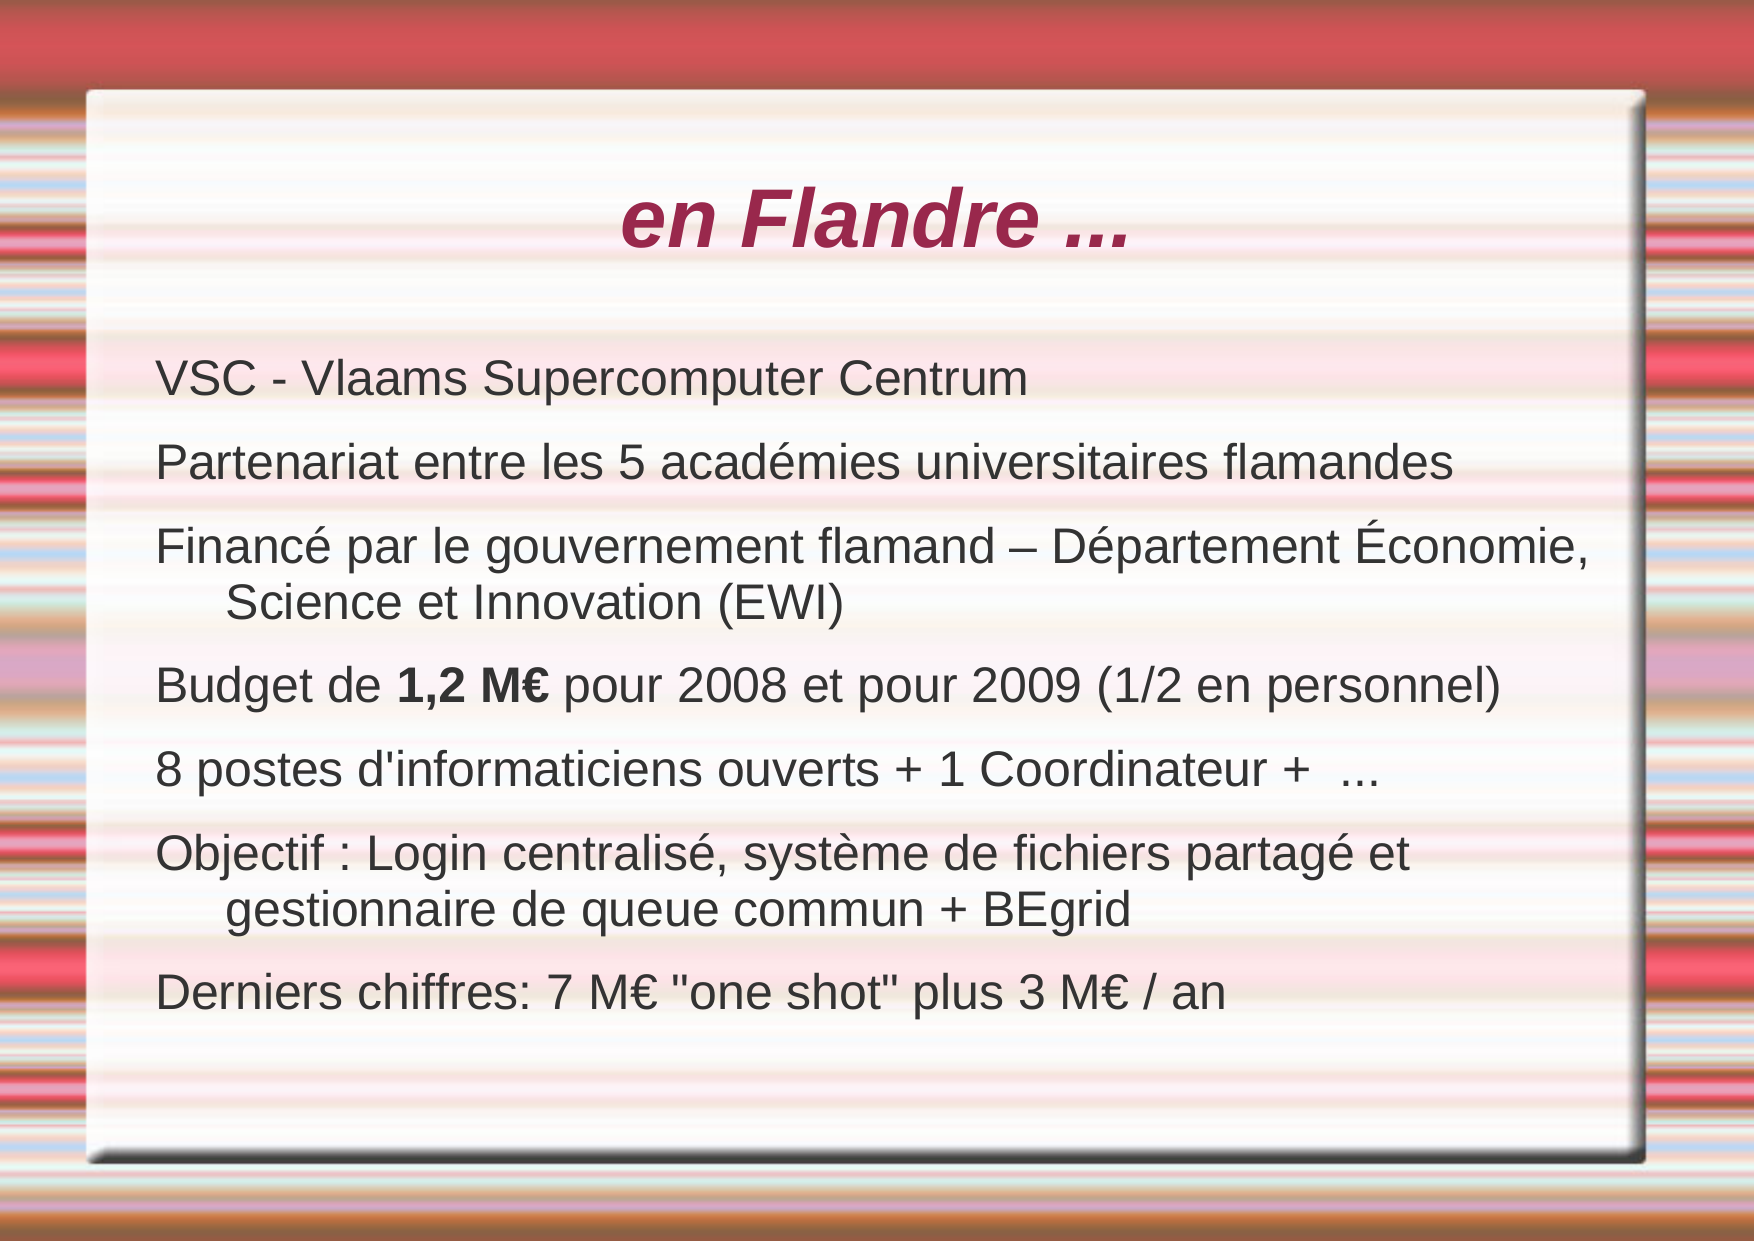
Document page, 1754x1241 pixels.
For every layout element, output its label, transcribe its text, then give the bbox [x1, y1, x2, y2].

list VSC - Vlaams Supercomputer Centrum Partenariat entre les 5 académies universitaires flamandes Financé par le gouvernement flamand – Département Économie, Science et Innovation (EWI) Budget de 1,2 M€ pour 2008 et pour 2009 (1/2 en personnel) 8 postes d'informaticiens ouverts + 1 Coordinateur + ... Objectif : Login centralisé, système de fichiers partagé et gestionnaire de queue commun + BEgrid Derniers chiffres: 7 M€ "one shot" plus 3 M€ / an [143, 350, 1608, 1133]
picture [0, 0, 1754, 1241]
title en Flandre ... [128, 114, 1627, 322]
